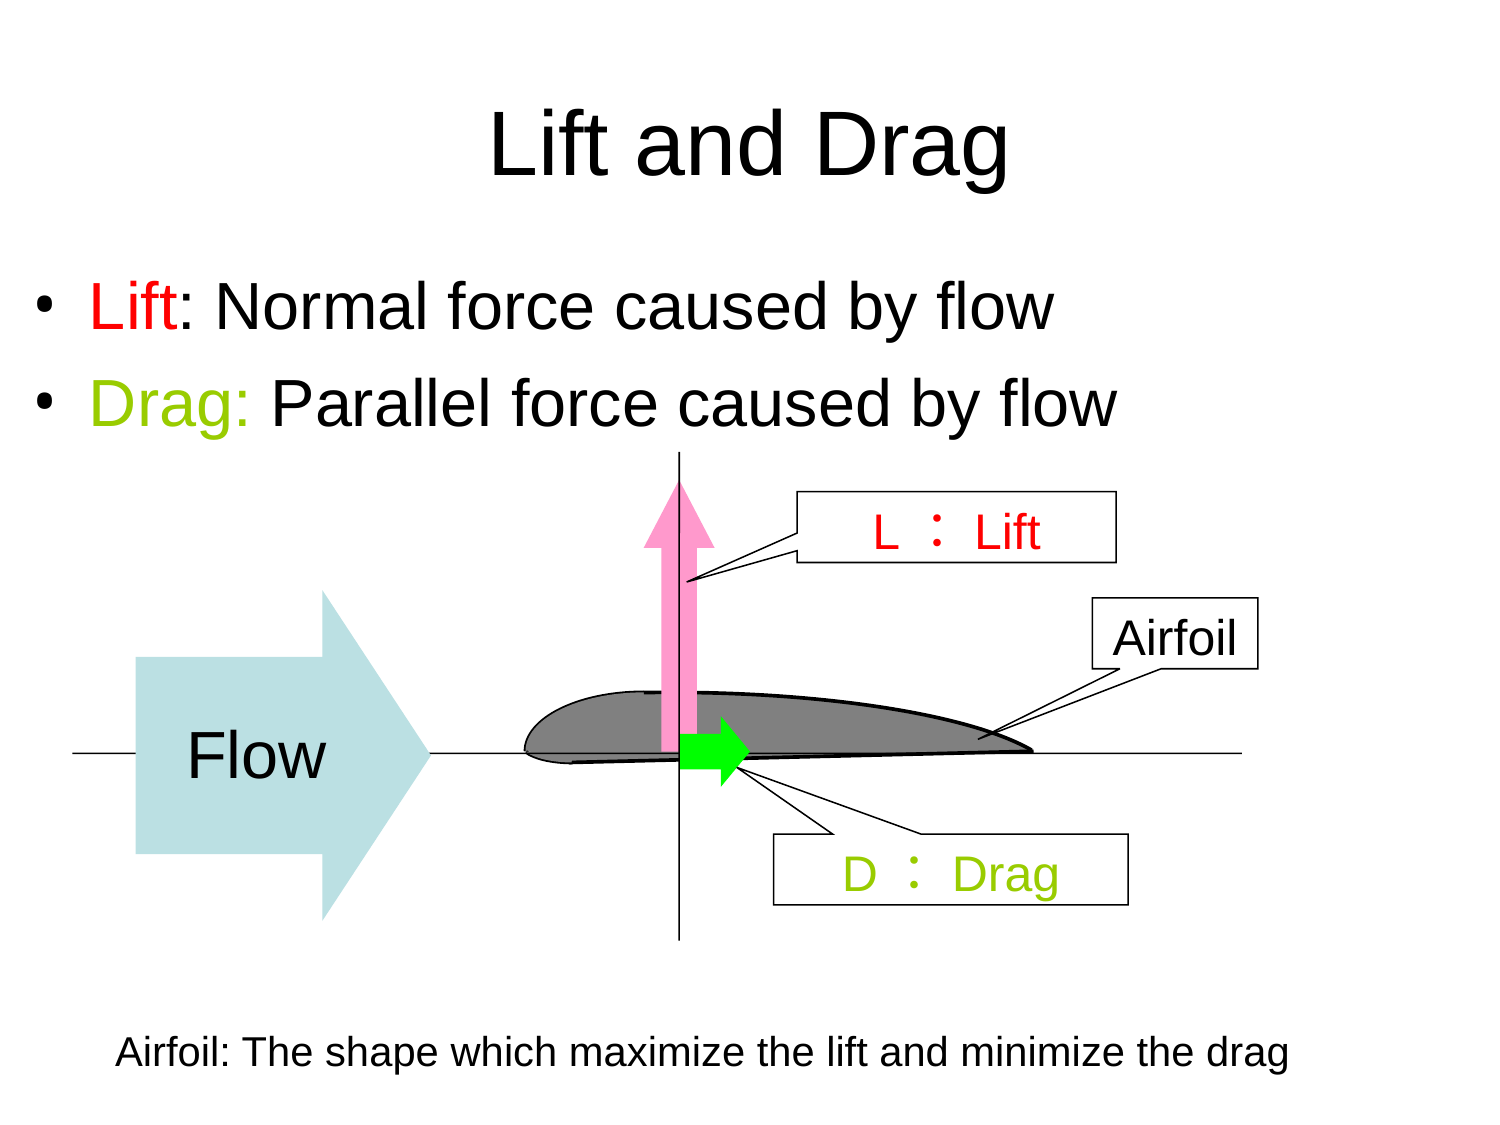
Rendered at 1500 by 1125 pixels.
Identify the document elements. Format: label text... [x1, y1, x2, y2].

text_box [135, 590, 431, 921]
text_box [680, 483, 1023, 787]
text_box Airfoil [977, 597, 1258, 740]
text_box D：Drag [736, 767, 1129, 905]
text_box Flow [171, 704, 384, 800]
text_box [531, 755, 678, 763]
text_box L：Lift [686, 491, 1117, 582]
title Lift and Drag [75, 45, 1426, 233]
text_box [525, 482, 678, 752]
list Lift: Normal force caused by flow Drag: Parallel force caused by flow [17, 255, 1477, 998]
text_box Airfoil: The shape which maximize the lift and minimize the drag [100, 1017, 1500, 1083]
